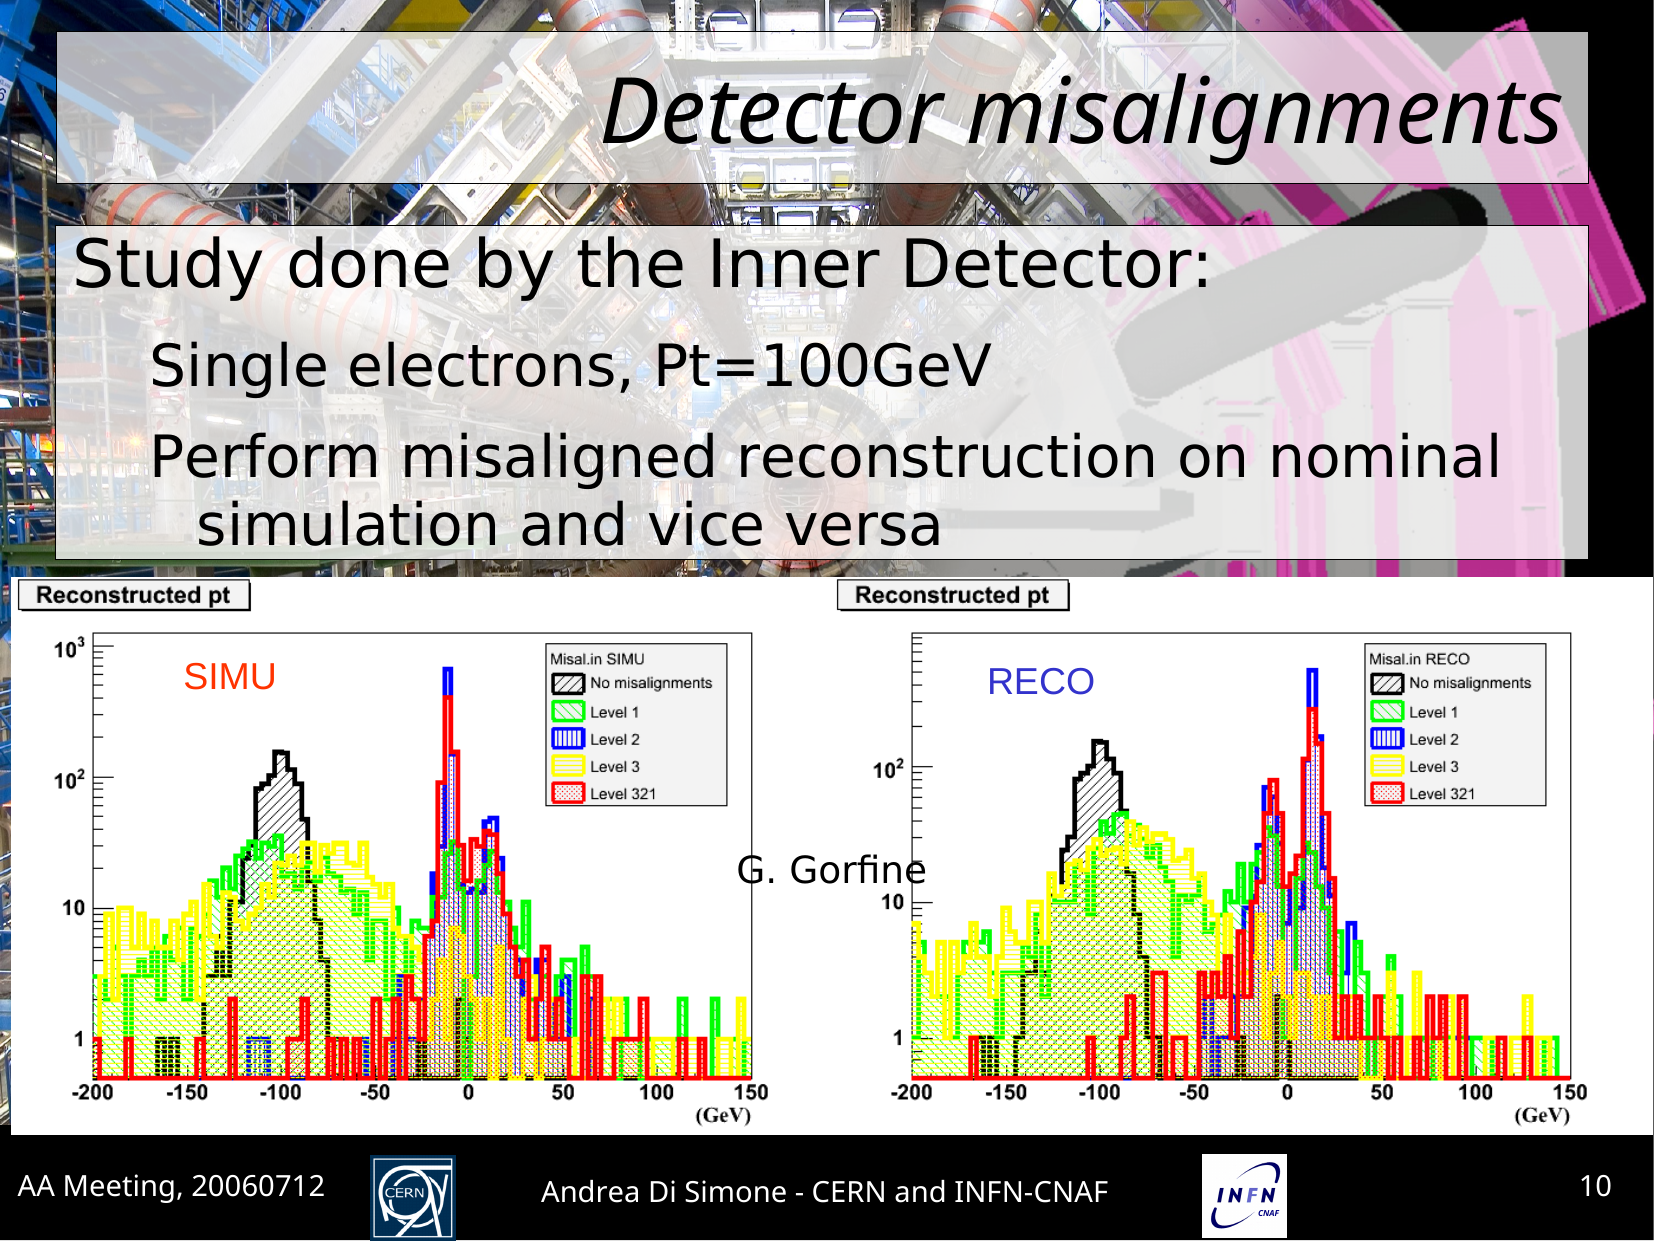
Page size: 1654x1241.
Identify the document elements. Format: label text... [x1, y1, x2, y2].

picture [0, 0, 1654, 1135]
list Study done by the Inner Detector: Single electrons, Pt=100GeV Perform misaligned reconstruction on nominal simulation and vice versa [55, 225, 1589, 560]
picture [1202, 1154, 1287, 1238]
text_box G. Gorfine [721, 841, 938, 901]
text_box SIMU [168, 647, 293, 705]
title Detector misalignments [56, 31, 1589, 184]
picture [370, 1155, 456, 1241]
text_box RECO [972, 652, 1111, 710]
